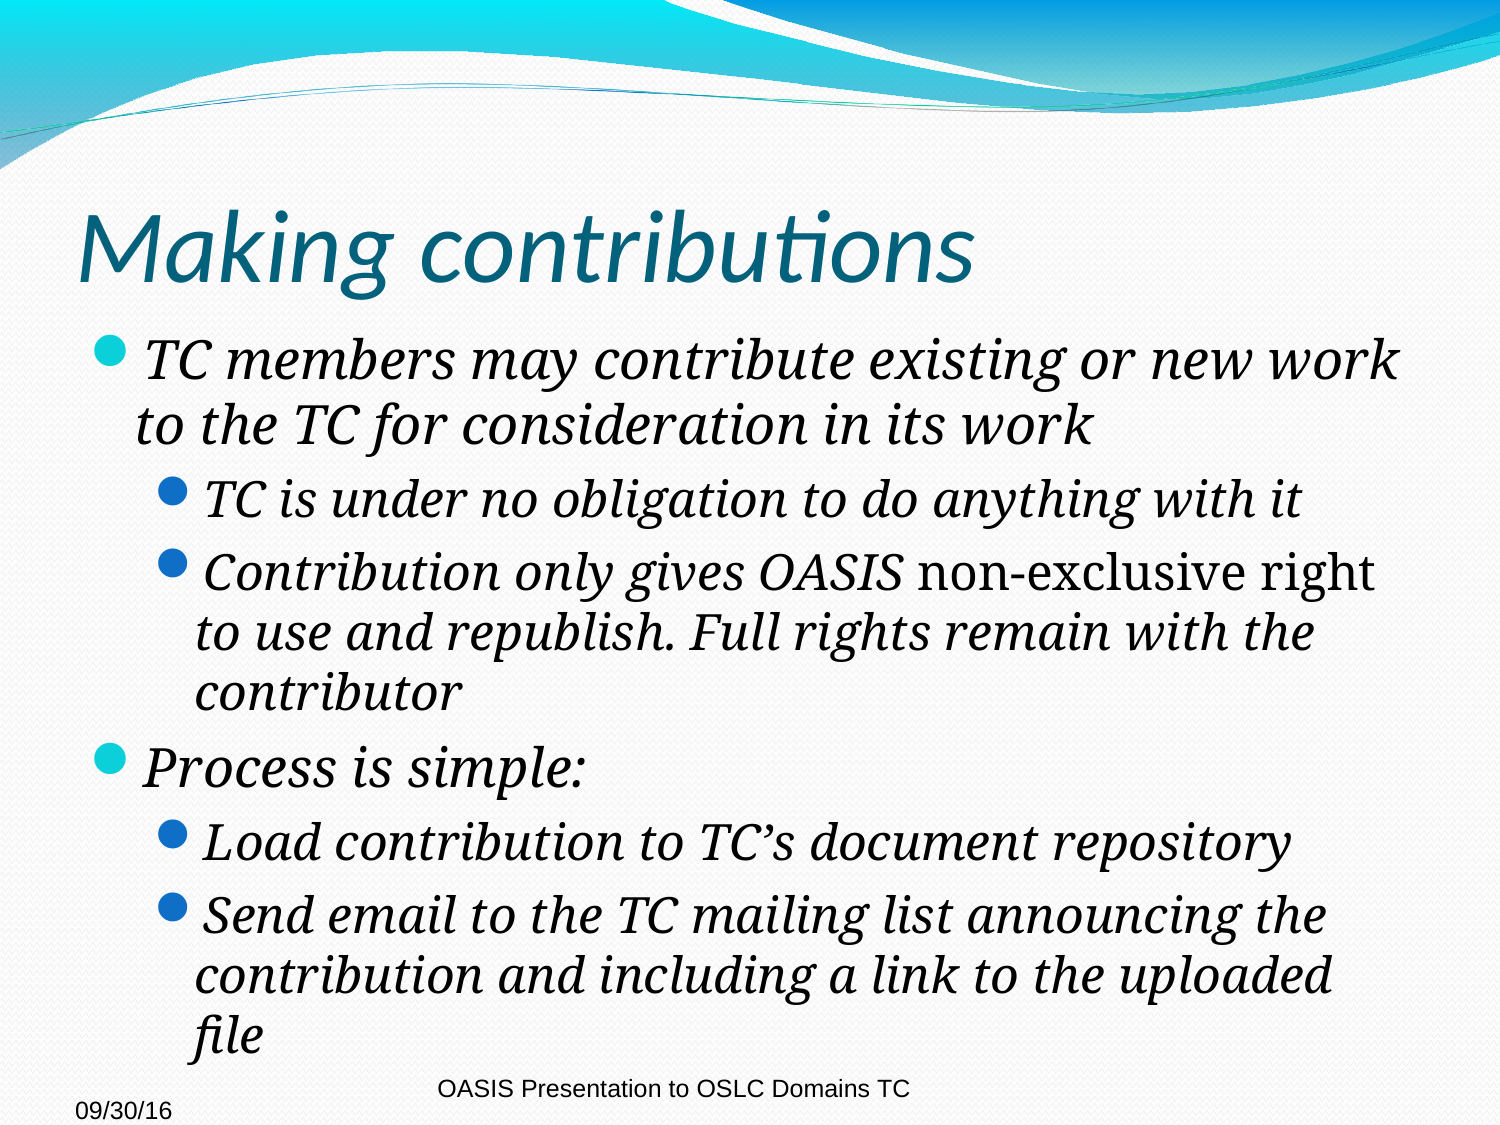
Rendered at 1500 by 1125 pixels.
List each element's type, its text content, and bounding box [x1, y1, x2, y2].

text_box 09/30/16 [75, 1087, 425, 1125]
text_box TC members may contribute existing or new work to the TC for consideration in its work TC is under no obligation to do anything with it Contribution only gives OASIS non-exclusive right to use and republish. Full rights remain with the contributor Process is simple: Load contribution to TC’s document repository Send email to the TC mailing list announcing the contribution and including a link to the uploaded file [75, 317, 1426, 1038]
text_box OASIS Presentation to OSLC Domains TC [437, 982, 988, 1103]
picture [0, 0, 1500, 1125]
text_box Making contributions [75, 115, 1426, 304]
